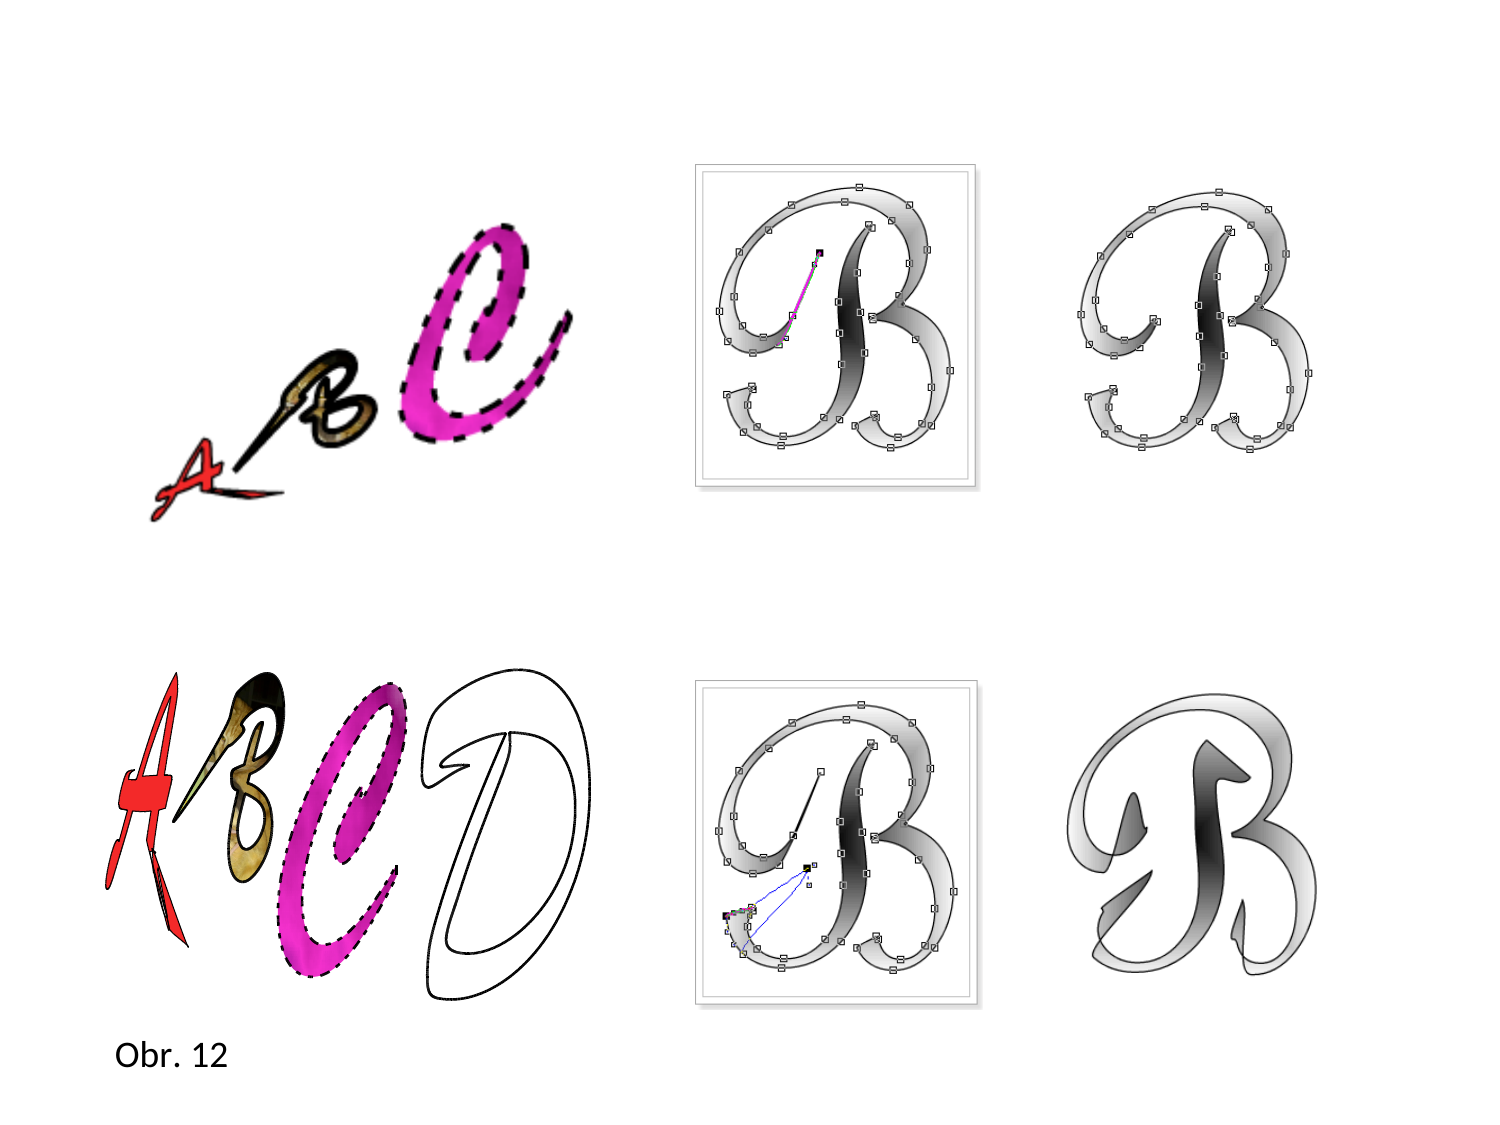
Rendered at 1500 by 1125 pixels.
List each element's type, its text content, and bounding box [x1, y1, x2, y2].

text_box Obr. 12 [100, 1022, 940, 1083]
picture [100, 661, 601, 1010]
picture [100, 164, 601, 572]
picture [1060, 164, 1337, 492]
picture [695, 164, 981, 492]
picture [1047, 680, 1337, 1010]
picture [695, 680, 983, 1010]
